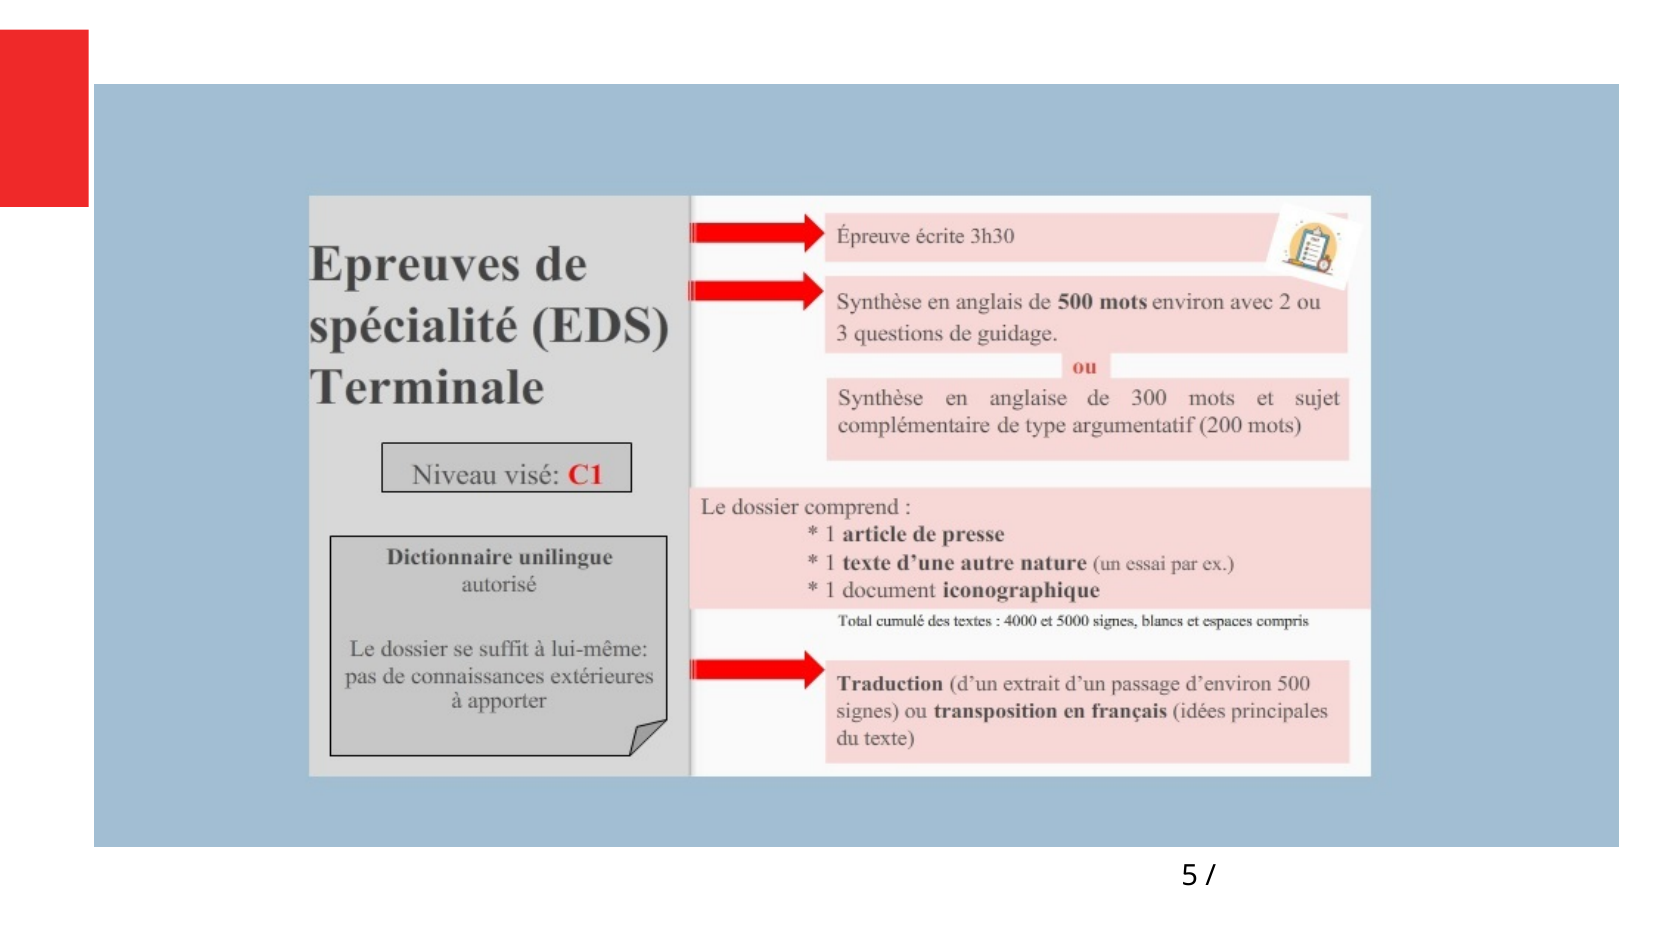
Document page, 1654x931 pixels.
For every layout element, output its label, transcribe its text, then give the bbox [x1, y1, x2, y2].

text_box <numéro> / [1181, 856, 1565, 922]
picture [94, 84, 1619, 847]
